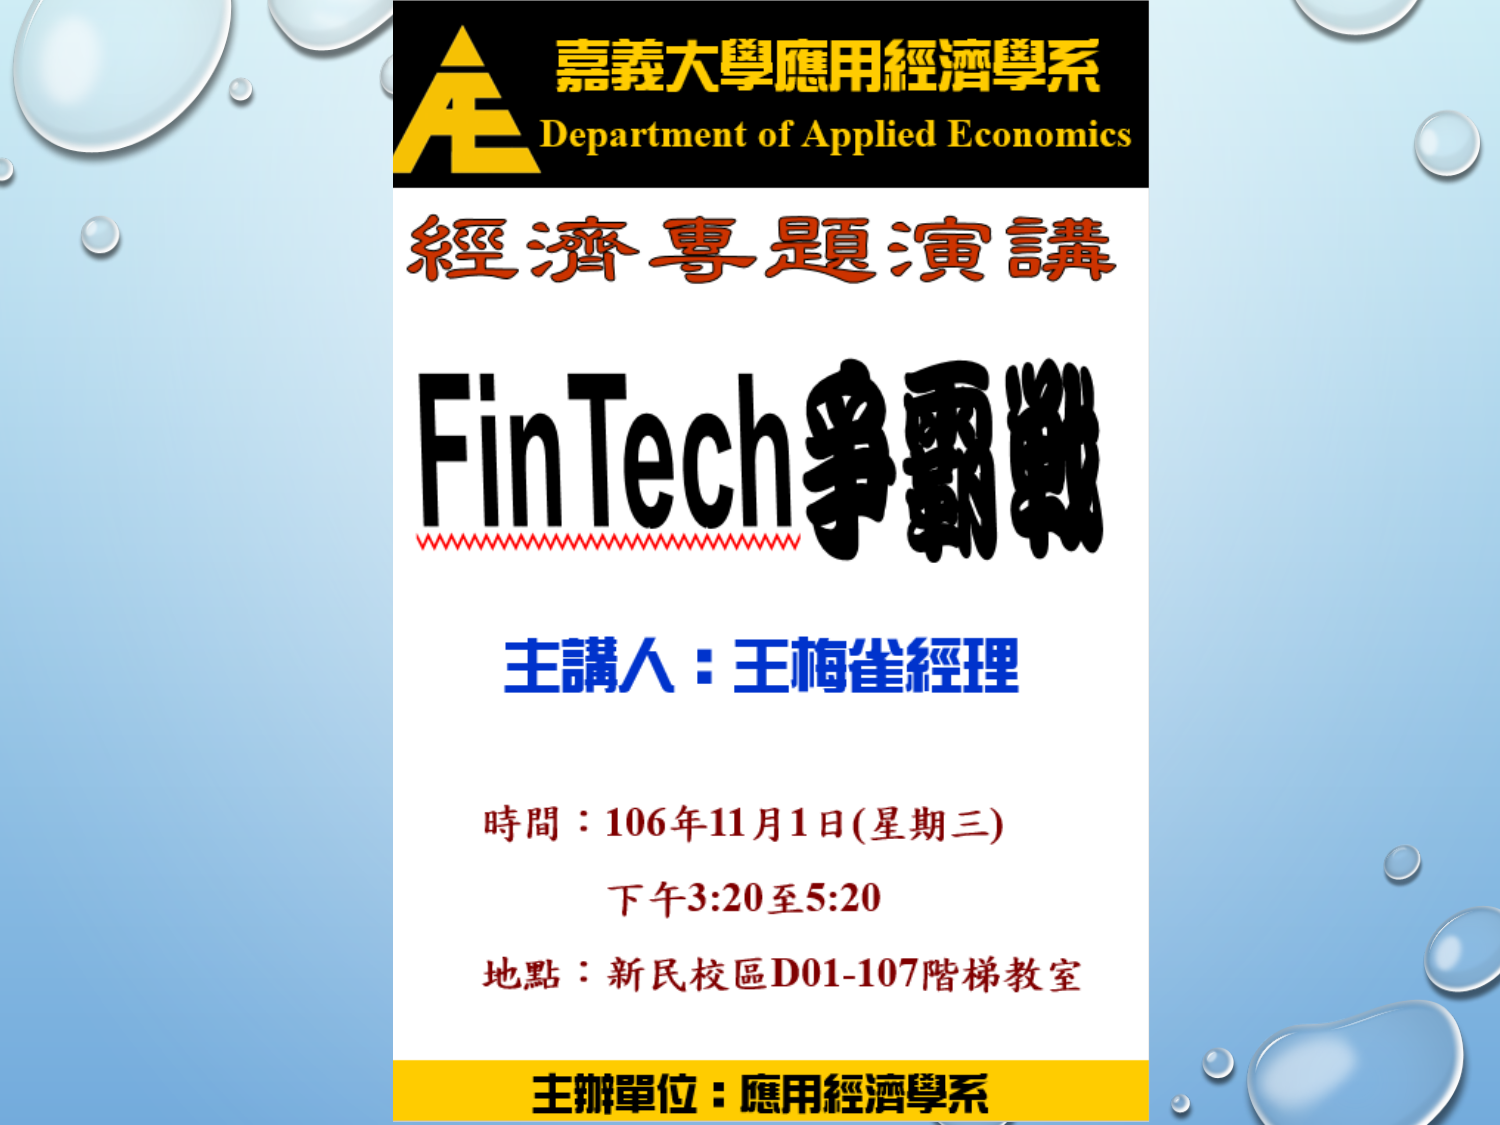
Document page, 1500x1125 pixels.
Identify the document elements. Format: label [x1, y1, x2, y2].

picture [393, 0, 1150, 1122]
